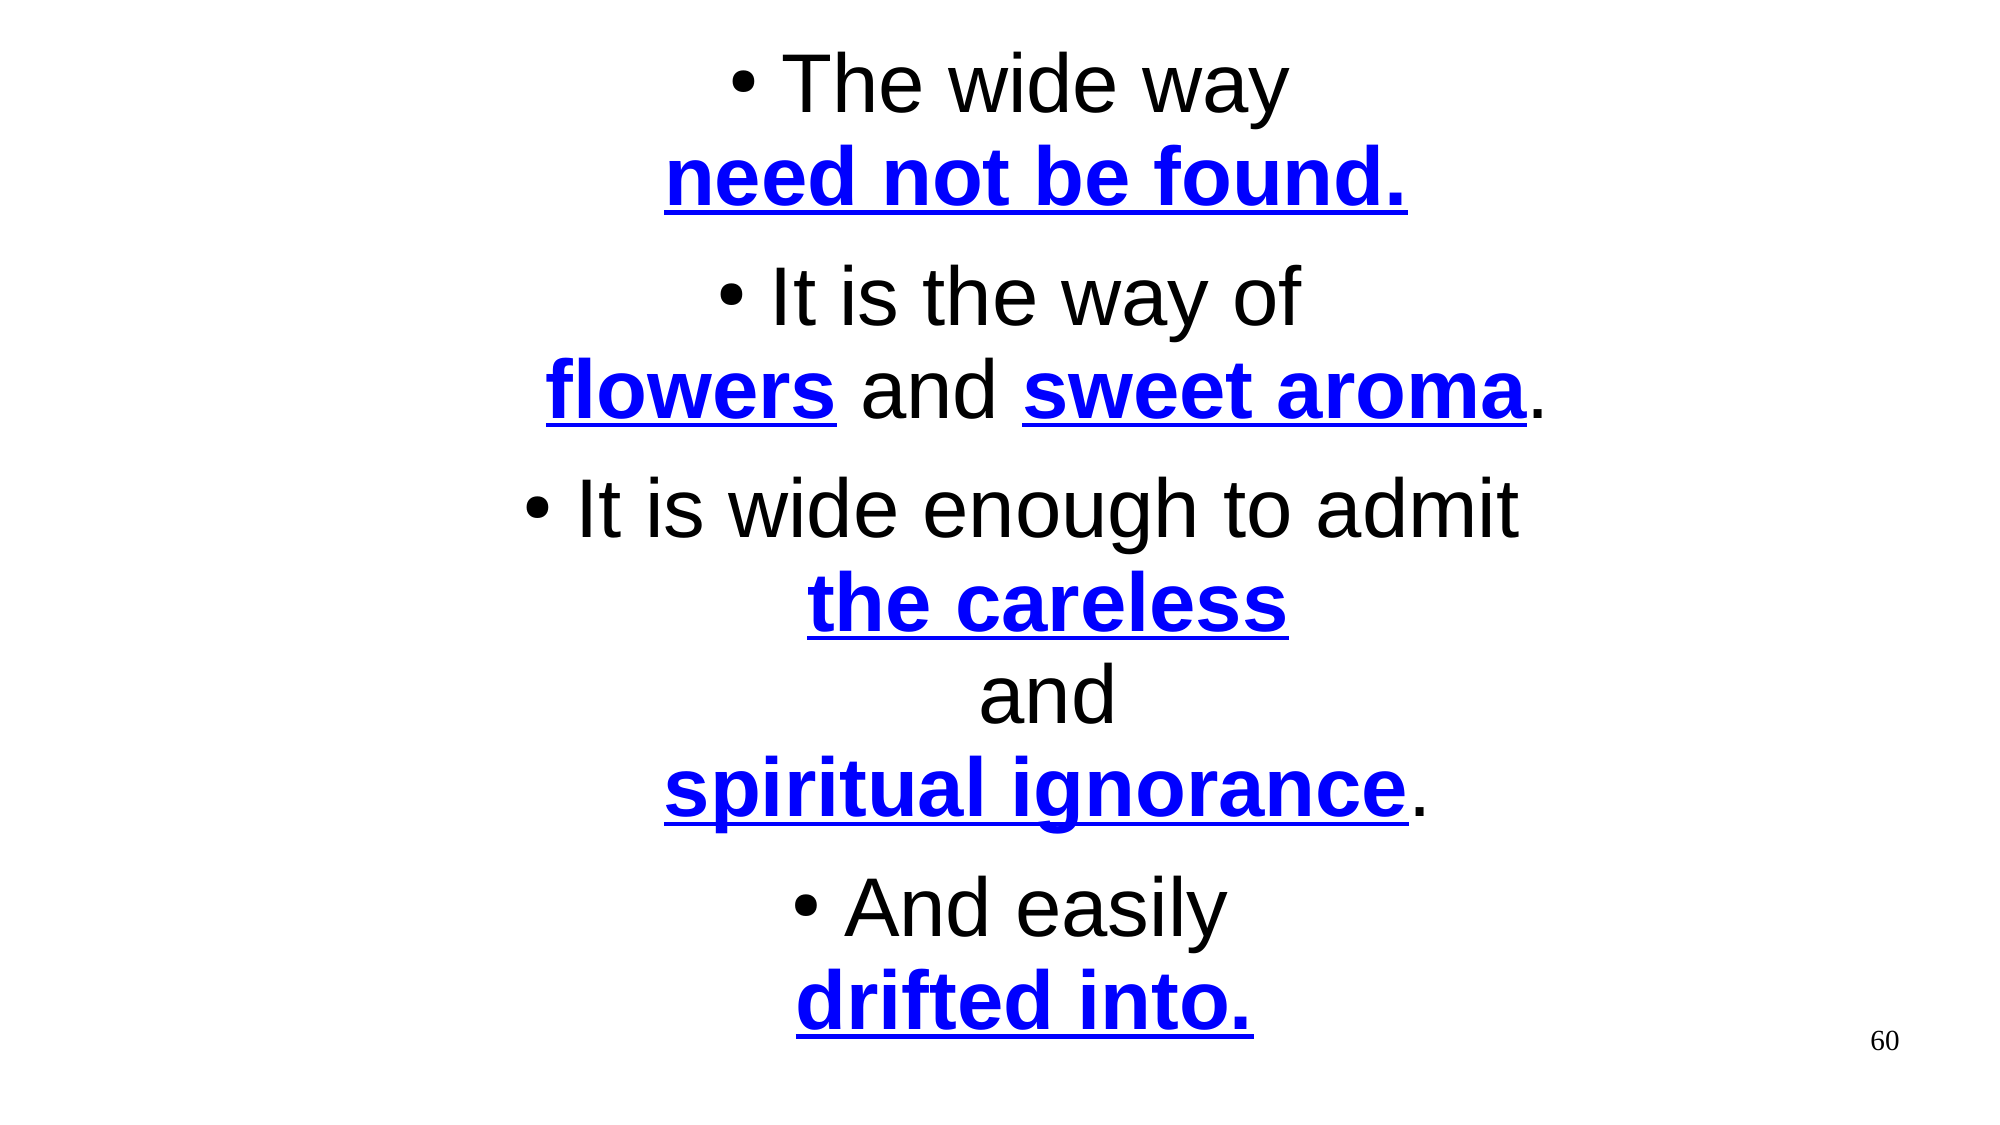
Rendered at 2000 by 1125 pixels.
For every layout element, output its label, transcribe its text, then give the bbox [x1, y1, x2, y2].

list The wide way need not be found. It is the way of flowers and sweet aroma. It is wide enough to admit the careless and spiritual ignorance. And easily drifted into. [37, 37, 1988, 1088]
